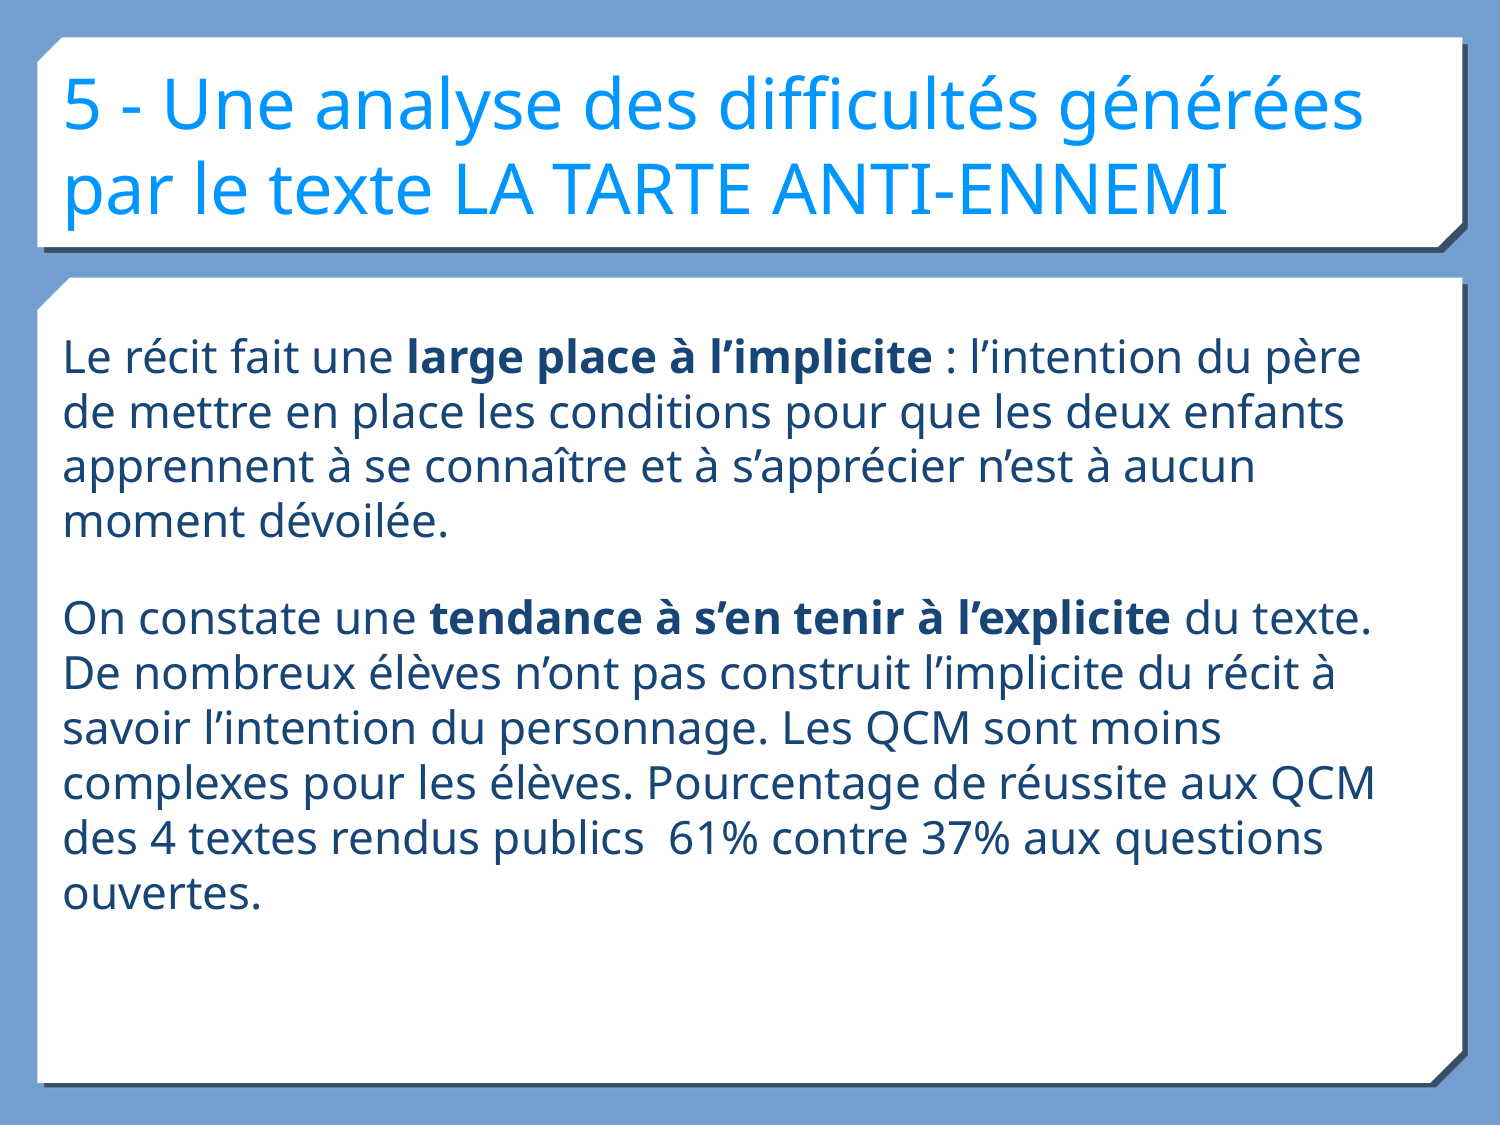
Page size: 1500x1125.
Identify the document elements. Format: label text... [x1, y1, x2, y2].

title 5 - Une analyse des difficultés générées par le texte LA TARTE ANTI-ENNEMI [47, 48, 1435, 236]
list Le récit fait une large place à l’implicite : l’intention du père de mettre en place les conditions pour que les deux enfants apprennent à se connaître et à s’apprécier n’est à aucun moment dévoilée. On constate une tendance à s’en tenir à l’explicite du texte. De nombreux élèves n’ont pas construit l’implicite du récit à savoir l’intention du personnage. Les QCM sont moins complexes pour les élèves. Pourcentage de réussite aux QCM des 4 textes rendus publics 61% contre 37% aux questions ouvertes. [47, 319, 1435, 978]
